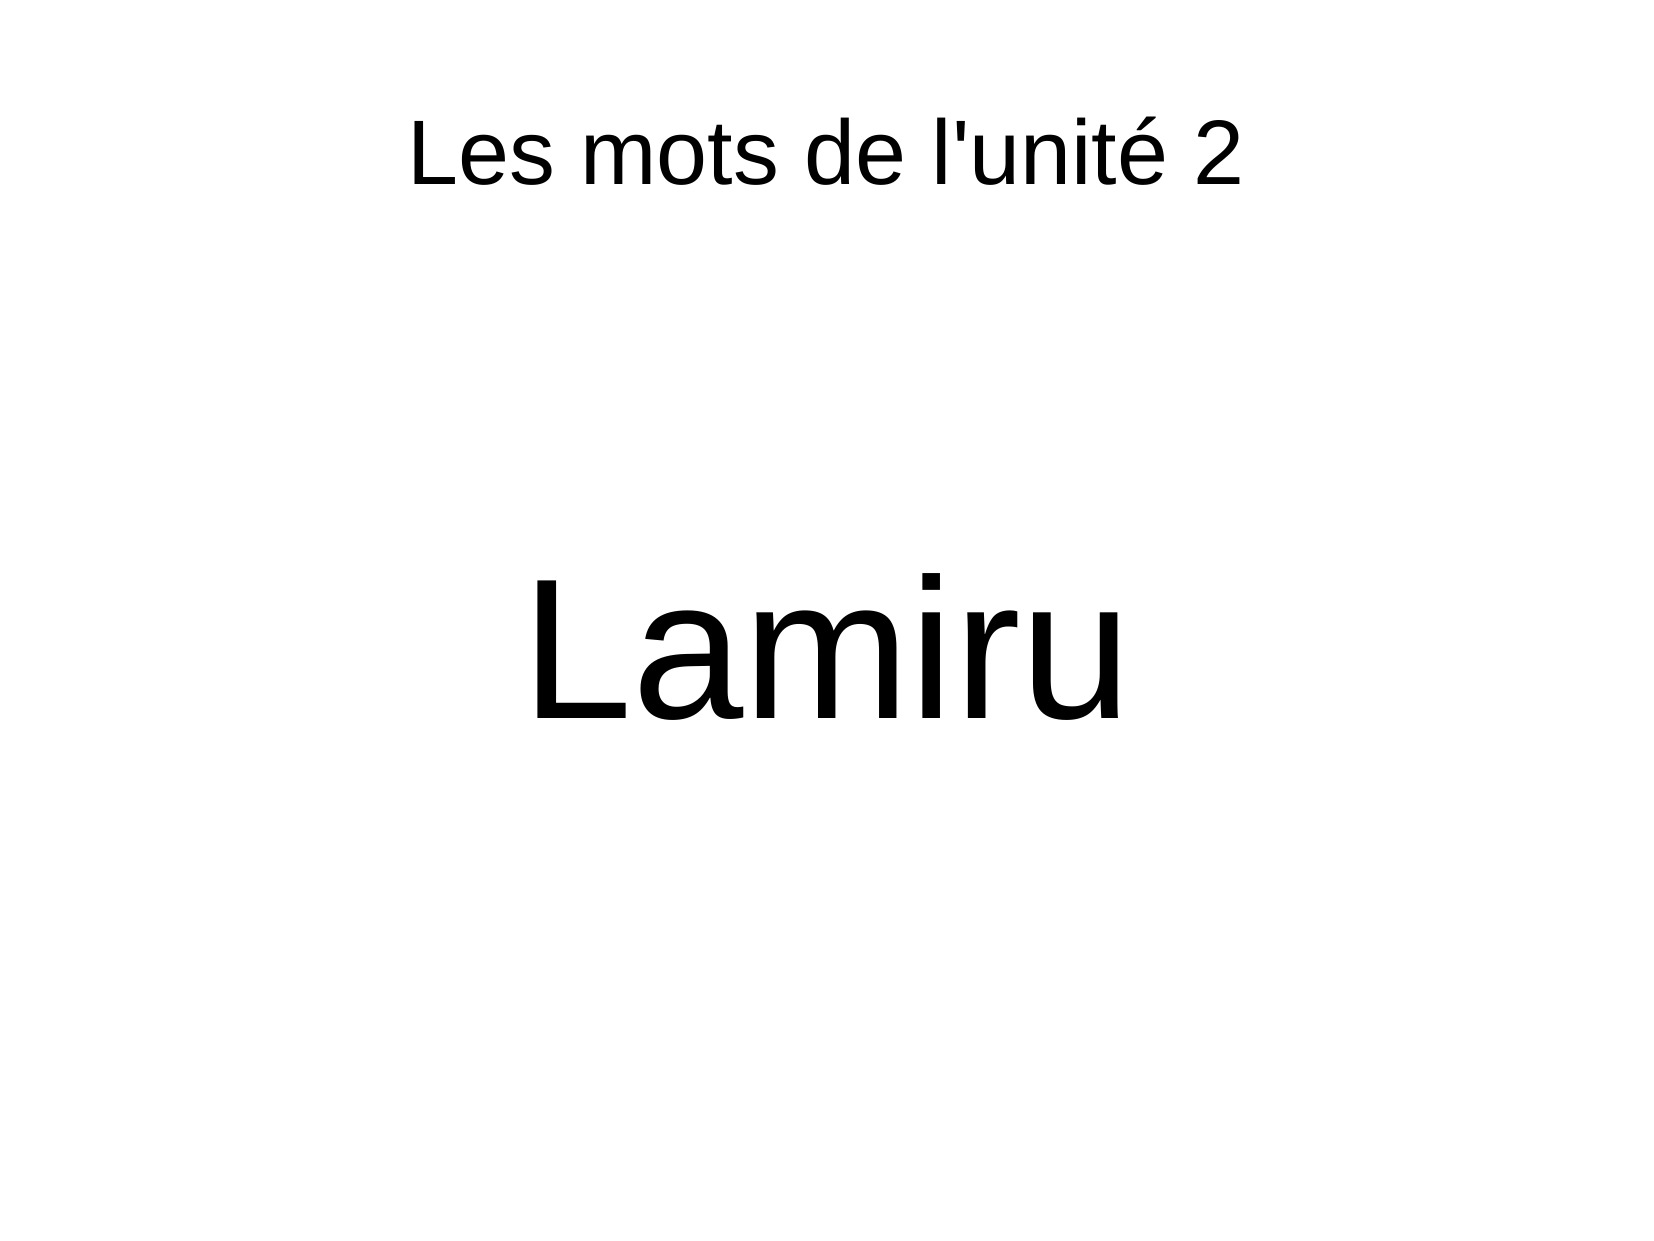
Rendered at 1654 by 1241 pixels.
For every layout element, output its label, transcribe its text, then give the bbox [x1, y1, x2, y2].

title Les mots de l'unité 2 [82, 49, 1571, 257]
subtitle Lamiru [82, 290, 1571, 1010]
